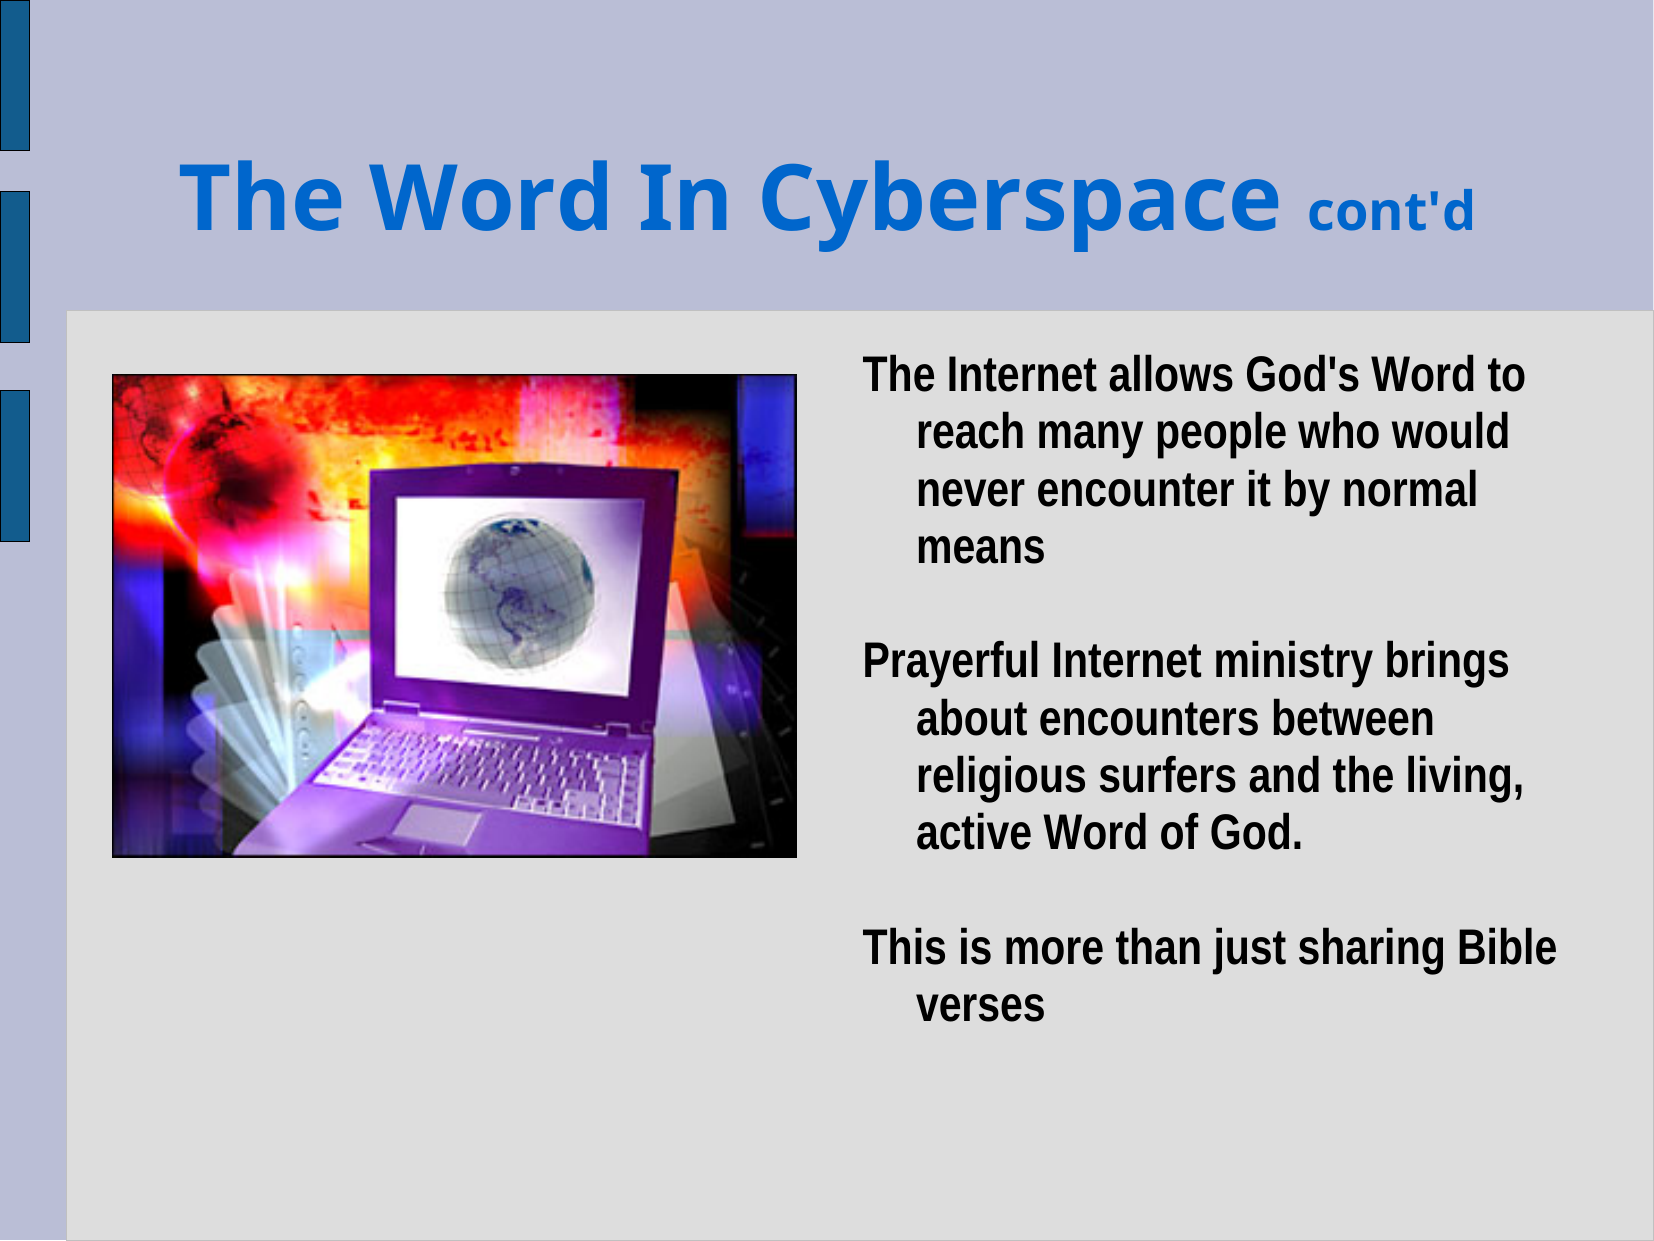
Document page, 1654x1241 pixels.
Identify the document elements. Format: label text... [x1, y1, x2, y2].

title The Word In Cyberspace cont'd [121, 91, 1534, 299]
picture [112, 374, 797, 858]
list The Internet allows God's Word to reach many people who would never encounter it by normal means Prayerful Internet ministry brings about encounters between religious surfers and the living, active Word of God. This is more than just sharing Bible verses [845, 344, 1613, 1127]
